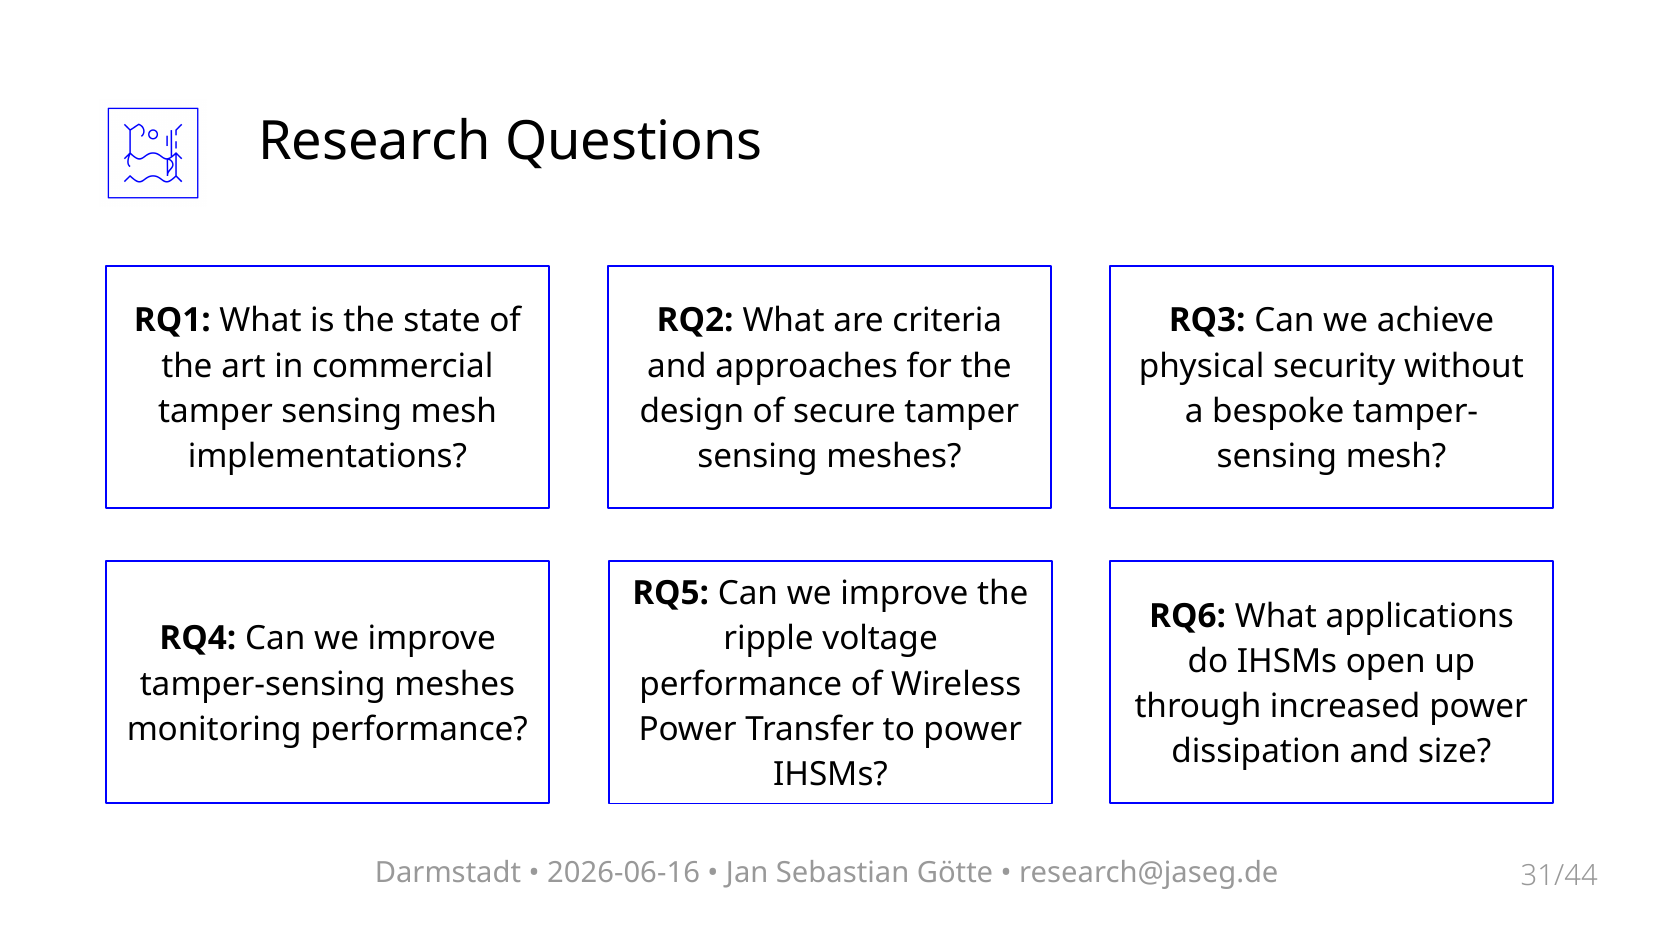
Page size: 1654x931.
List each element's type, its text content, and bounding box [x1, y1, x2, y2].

text_box RQ4: Can we improve tamper-sensing meshes monitoring performance? [106, 561, 550, 804]
text_box RQ6: What applications do IHSMs open up through increased power dissipation and size? [1110, 561, 1554, 804]
picture [99, 99, 207, 207]
text_box RQ3: Can we achieve physical security without a bespoke tamper-sensing mesh? [1110, 265, 1554, 508]
text_box Research Questions [243, 93, 1543, 213]
text_box RQ5: Can we improve the ripple voltage performance of Wireless Power Transfer to power IHSMs? [609, 561, 1053, 804]
text_box RQ2: What are criteria and approaches for the design of secure tamper sensing meshes? [608, 265, 1052, 508]
text_box RQ1: What is the state of the art in commercial tamper sensing mesh implementations? [106, 265, 550, 508]
